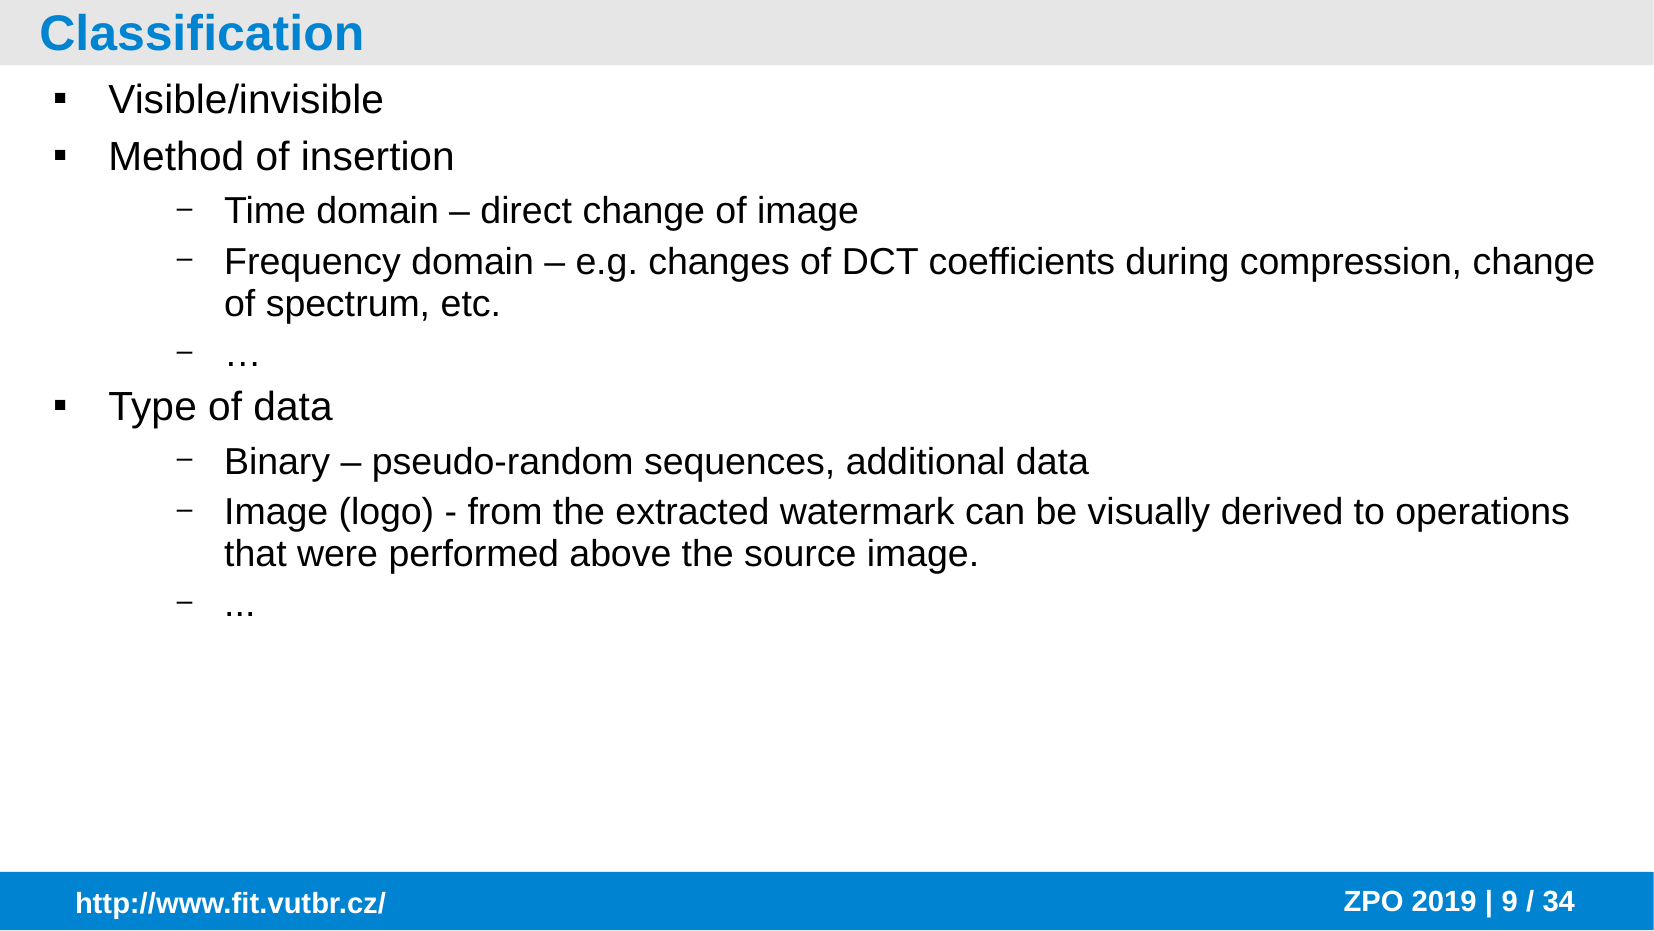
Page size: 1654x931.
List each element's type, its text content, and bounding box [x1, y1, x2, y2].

list Visible/invisible Method of insertion Time domain – direct change of image Frequency domain – e.g. changes of DCT coefficients during compression, change of spectrum, etc. … Type of data Binary – pseudo-random sequences, additional data Image (logo) - from the extracted watermark can be visually derived to operations that were performed above the source image. ... [37, 76, 1613, 625]
title Classification [39, 4, 1615, 61]
